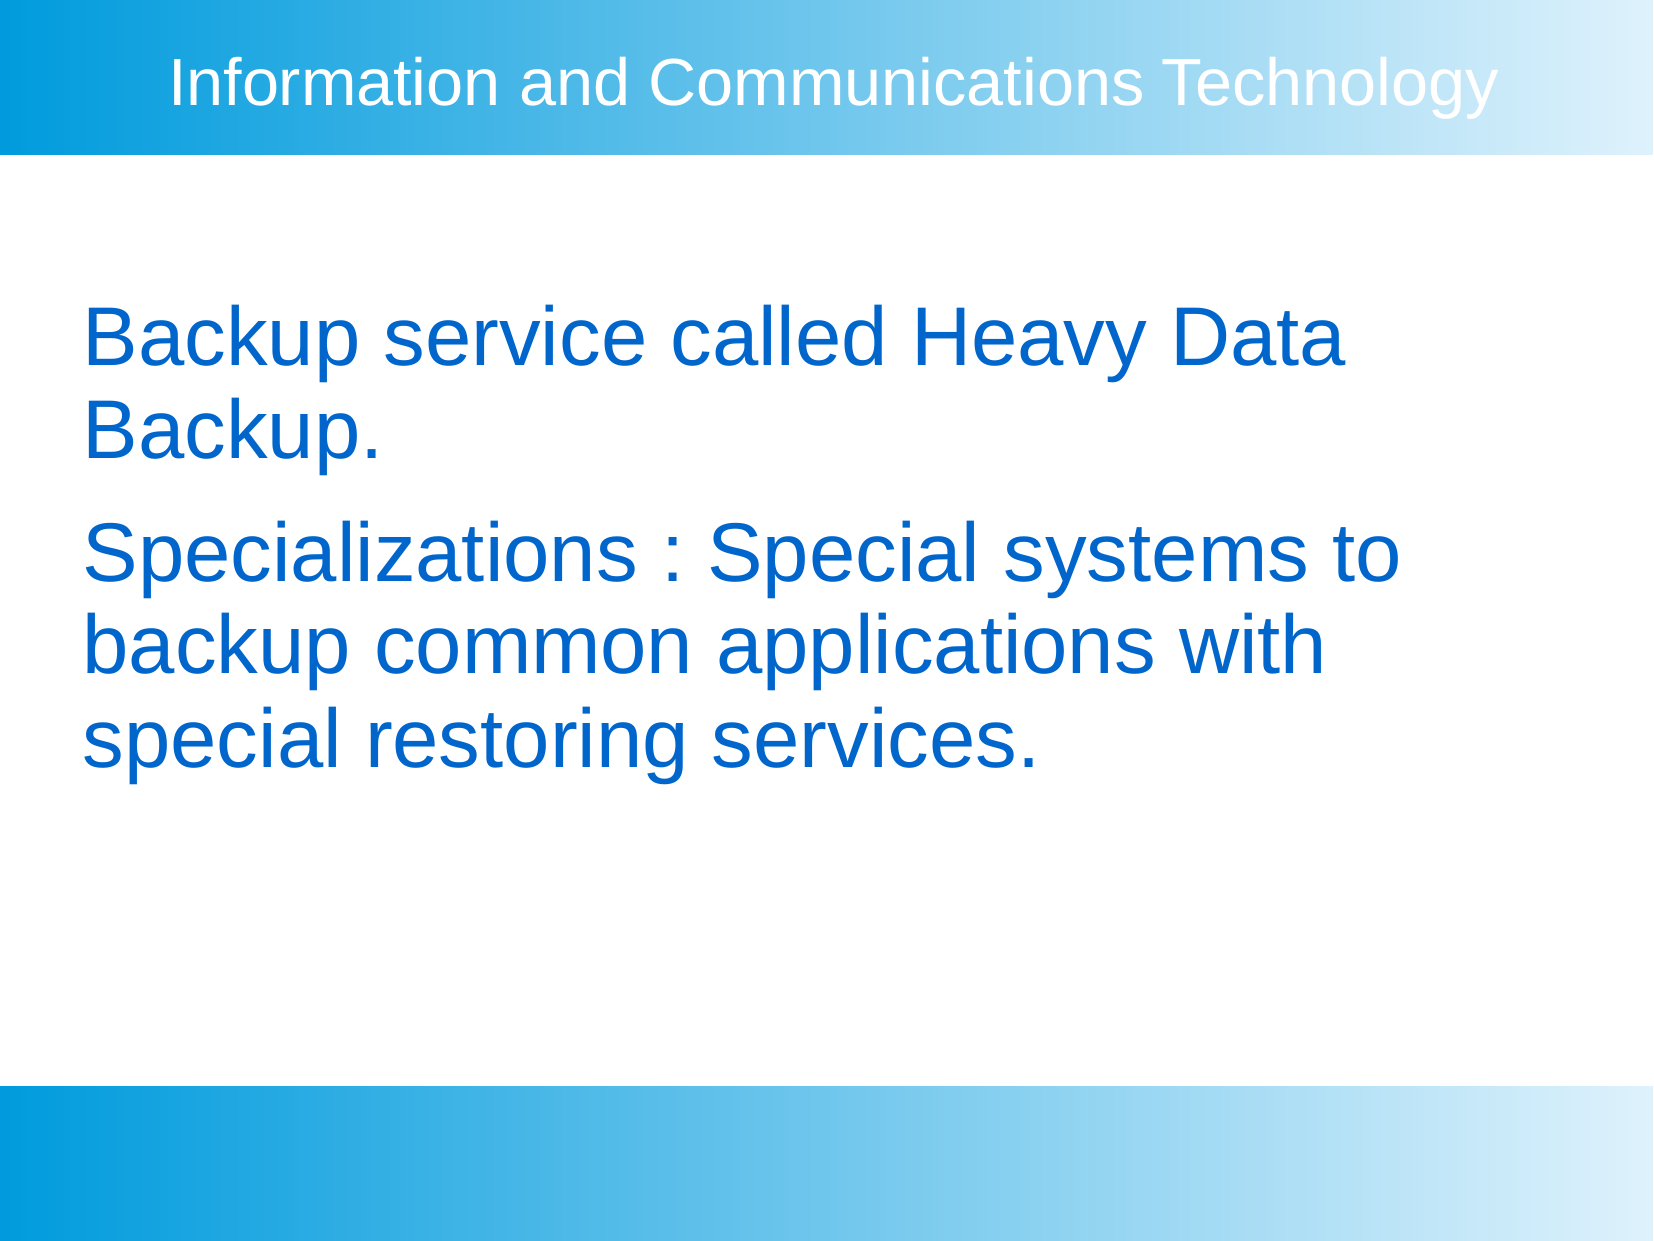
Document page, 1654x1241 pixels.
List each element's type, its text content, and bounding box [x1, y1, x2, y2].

list Backup service called Heavy Data Backup. Specializations : Special systems to backup common applications with special restoring services. [82, 290, 1571, 1010]
title Information and Communications Technology [90, 30, 1579, 136]
